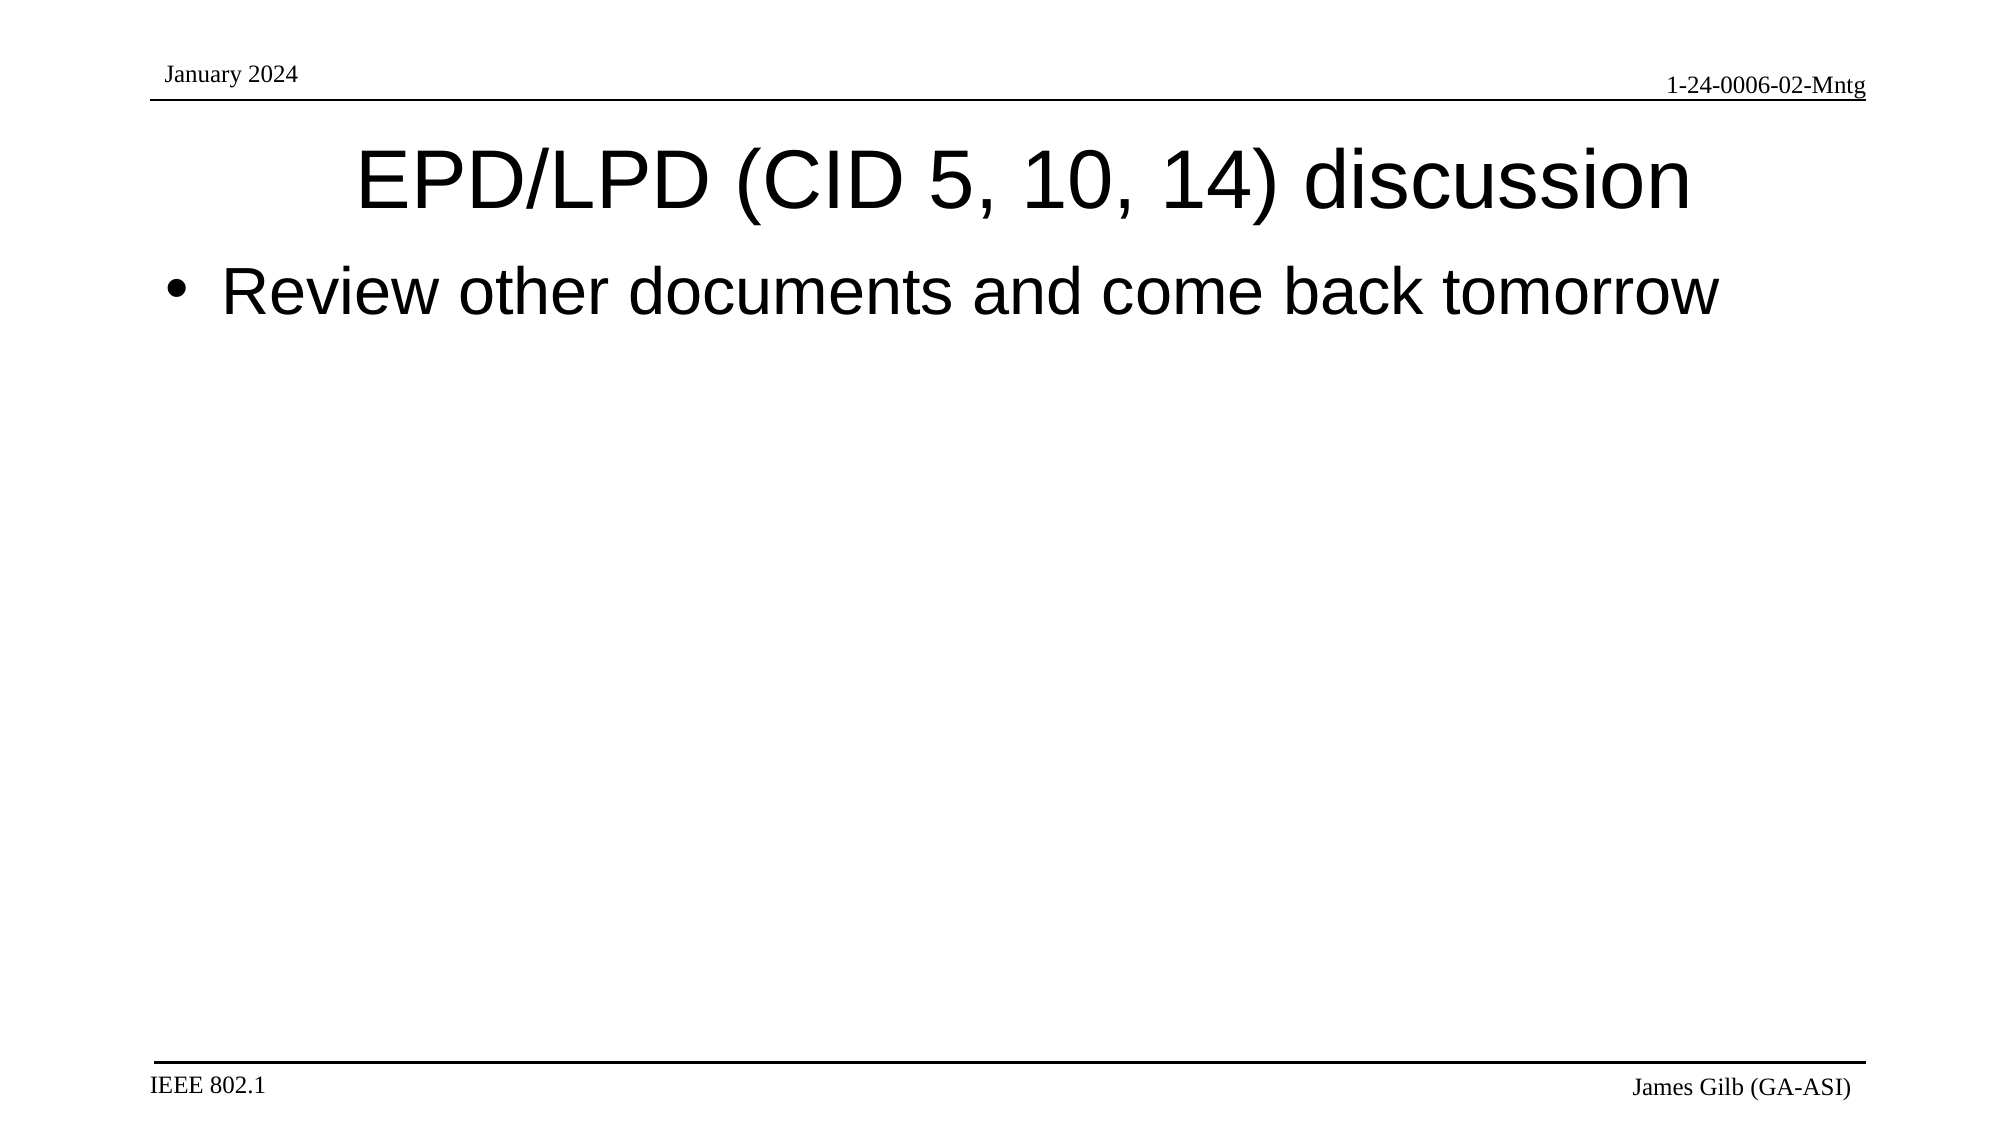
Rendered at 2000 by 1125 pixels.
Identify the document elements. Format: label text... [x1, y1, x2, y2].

title EPD/LPD (CID 5, 10, 14) discussion [149, 112, 1900, 238]
list Review other documents and come back tomorrow [149, 239, 1900, 1051]
